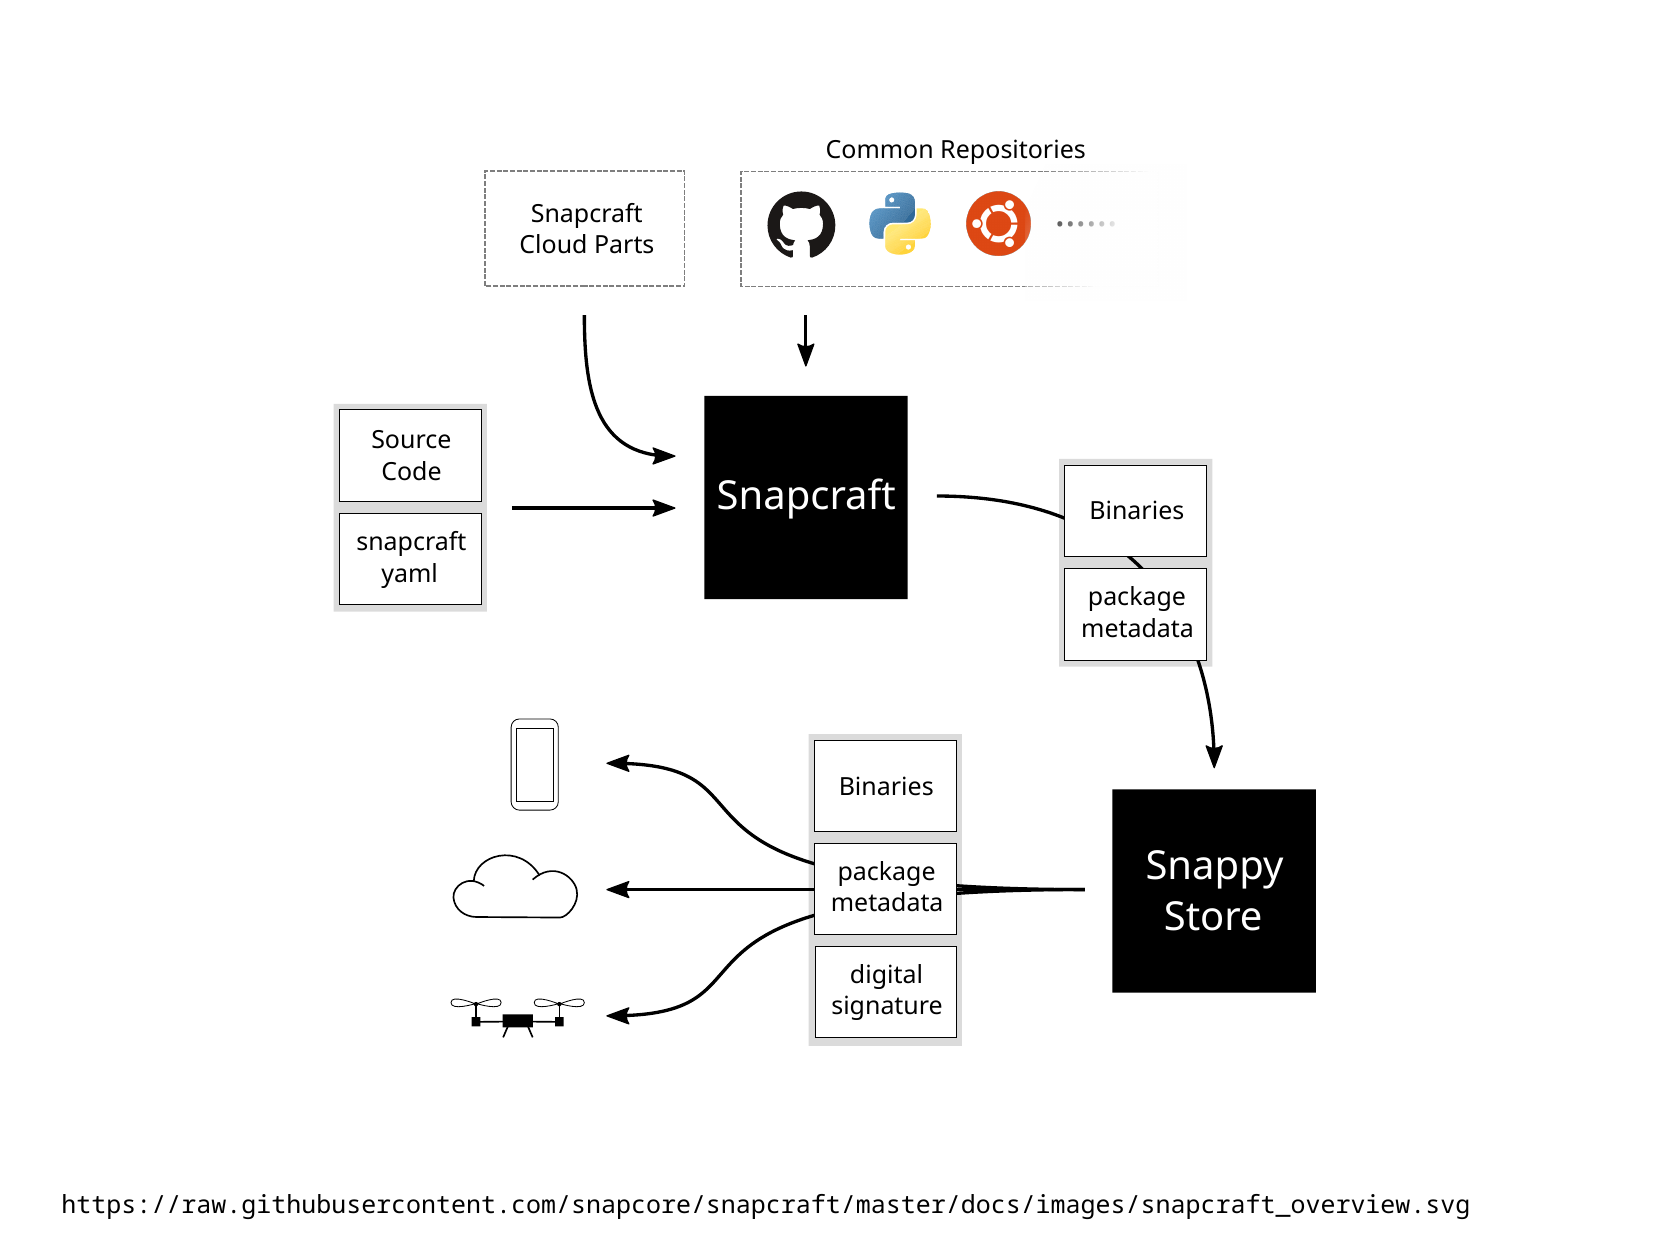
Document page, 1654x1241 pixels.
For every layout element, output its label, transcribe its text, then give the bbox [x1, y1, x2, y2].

text_box https://raw.githubusercontent.com/snapcore/snapcraft/master/docs/images/snapcraft_overview.svg [46, 1179, 1252, 1220]
picture [299, 105, 1351, 1081]
